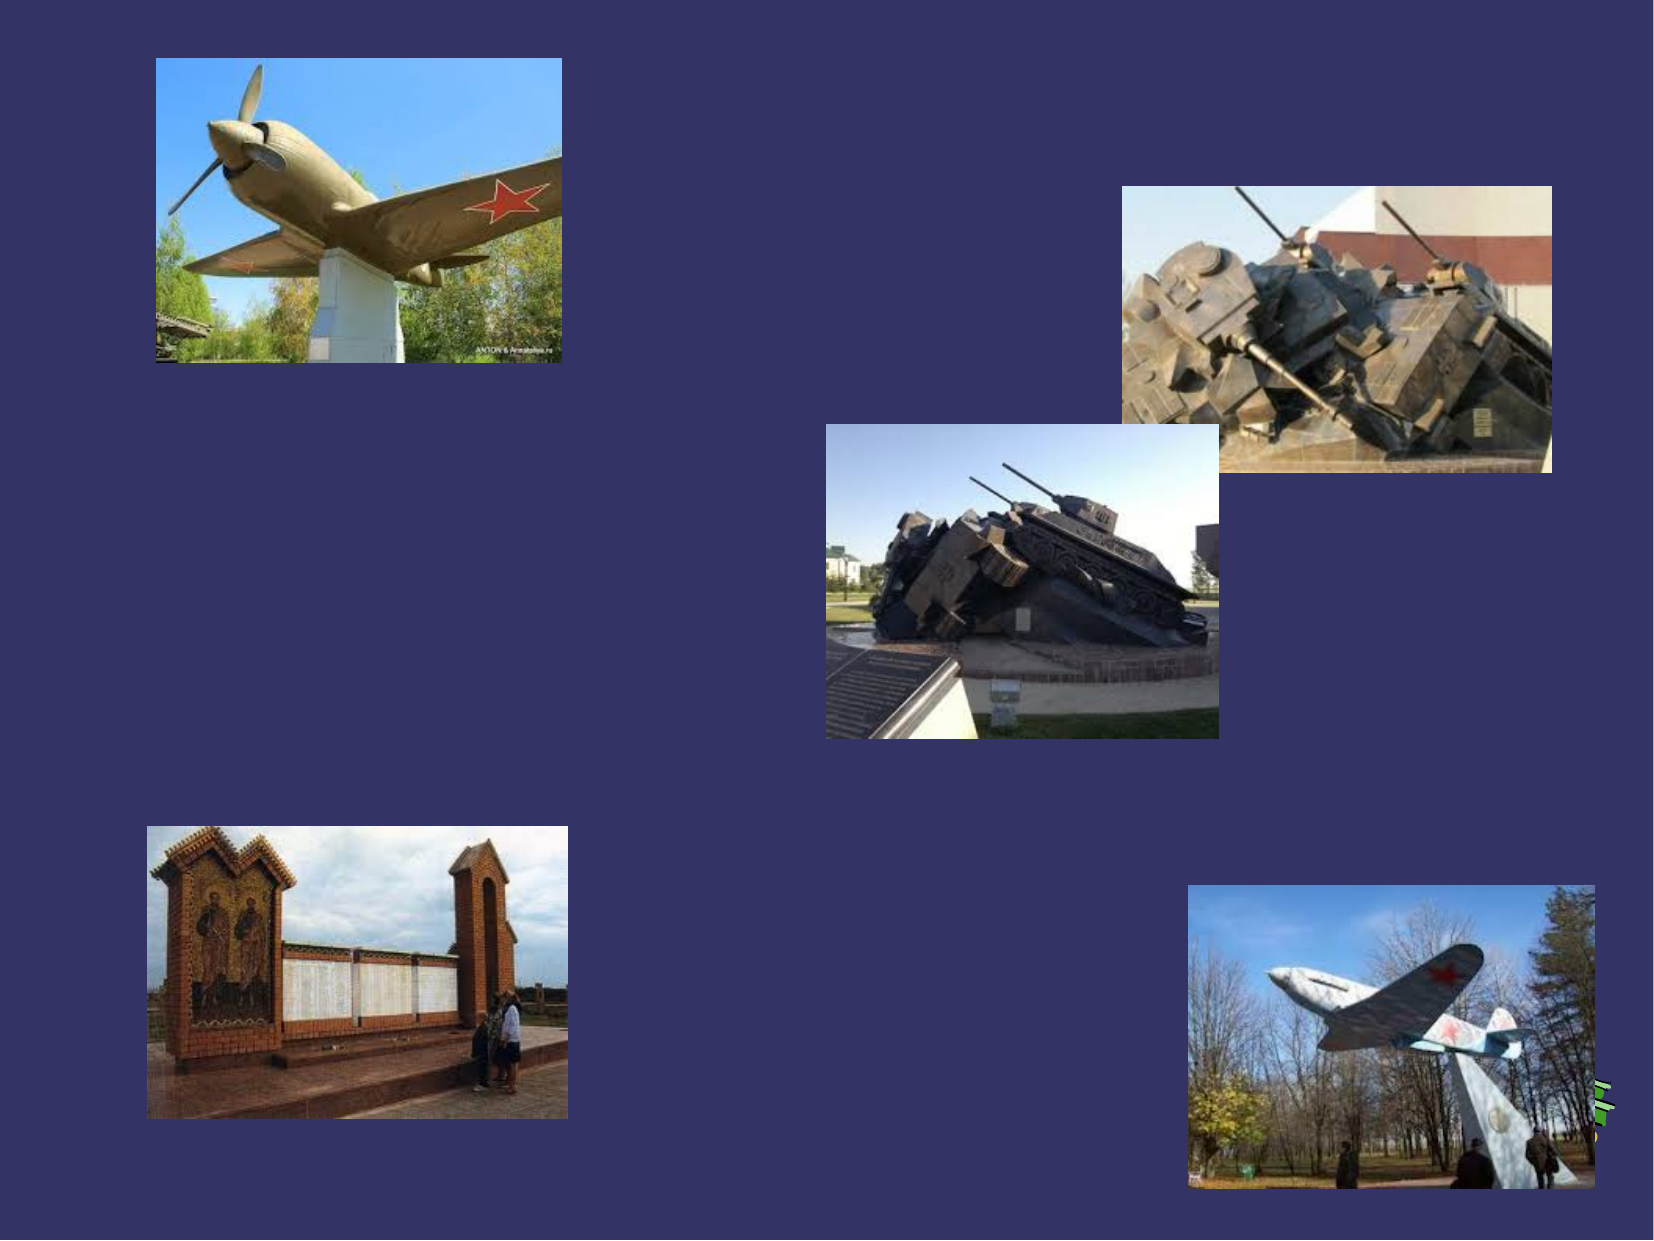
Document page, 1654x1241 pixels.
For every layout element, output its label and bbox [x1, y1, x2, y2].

picture [1188, 885, 1595, 1189]
picture [156, 58, 562, 363]
picture [147, 186, 1552, 1184]
